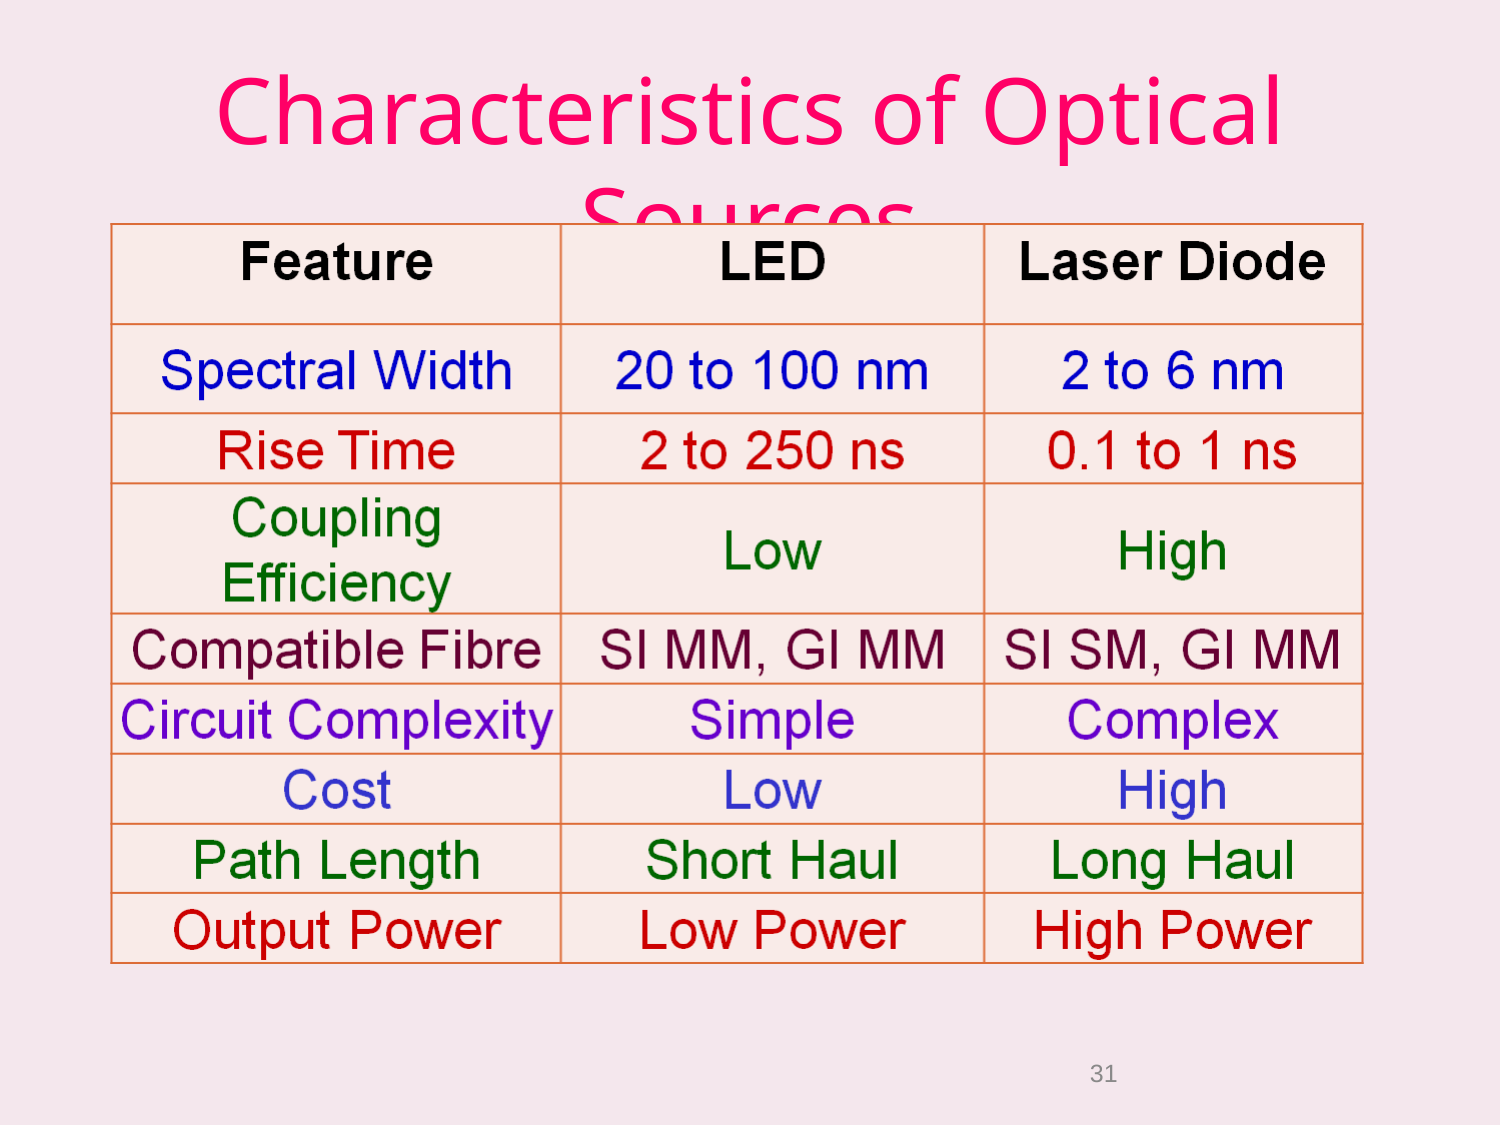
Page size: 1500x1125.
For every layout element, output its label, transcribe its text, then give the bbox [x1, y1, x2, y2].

text_box [1074, 1042, 1426, 1103]
title Characteristics of Optical Sources [75, 45, 1426, 233]
picture [100, 211, 1375, 976]
